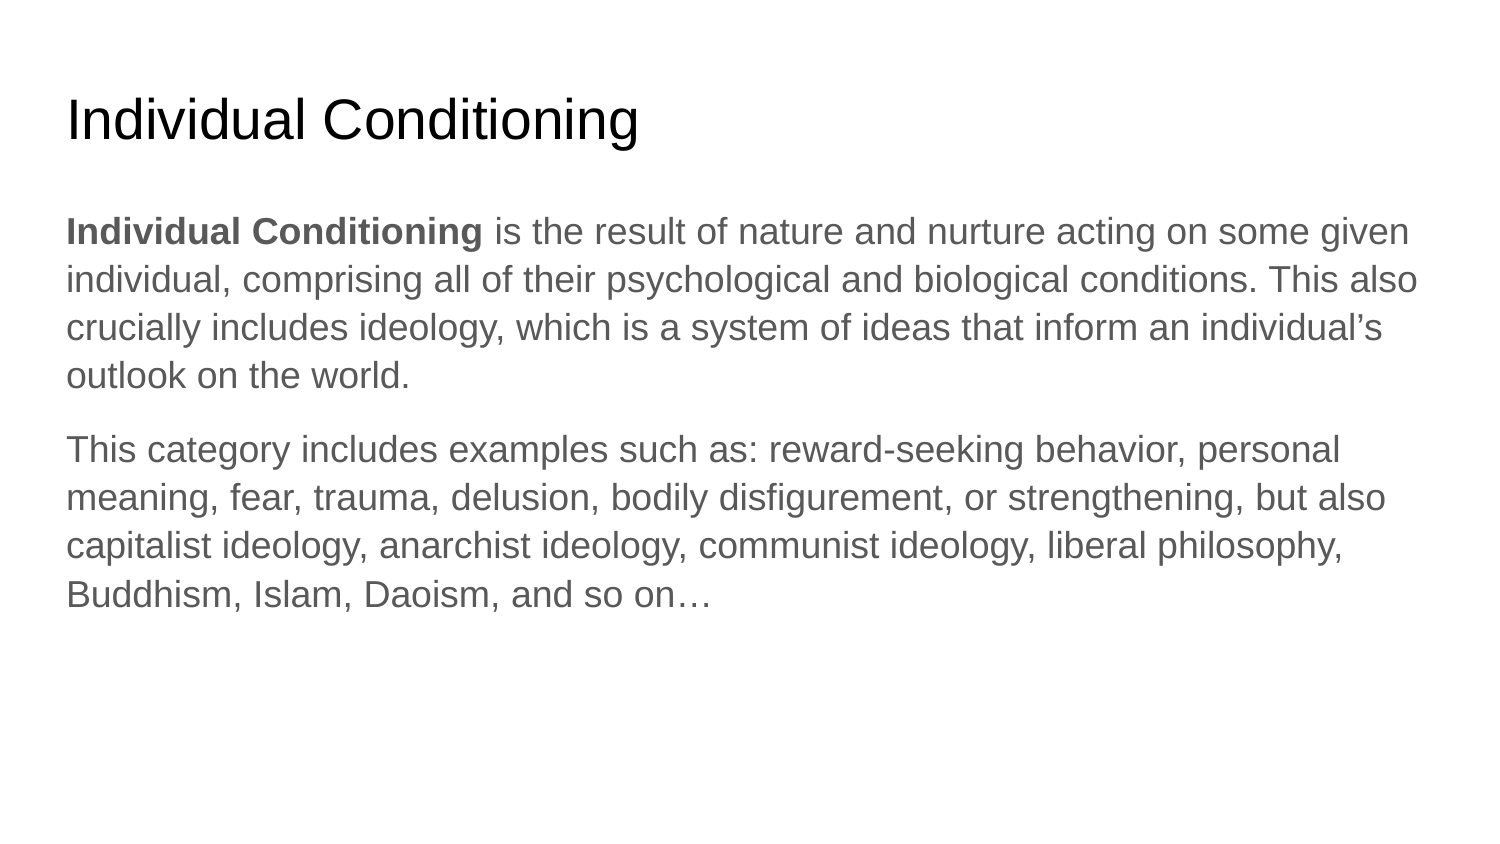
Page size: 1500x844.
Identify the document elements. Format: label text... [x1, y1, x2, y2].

list Individual Conditioning is the result of nature and nurture acting on some given individual, comprising all of their psychological and biological conditions. This also crucially includes ideology, which is a system of ideas that inform an individual’s outlook on the world. This category includes examples such as: reward-seeking behavior, personal meaning, fear, trauma, delusion, bodily disfigurement, or strengthening, but also capitalist ideology, anarchist ideology, communist ideology, liberal philosophy, Buddhism, Islam, Daoism, and so on… [51, 189, 1449, 750]
title Individual Conditioning [51, 72, 1449, 167]
